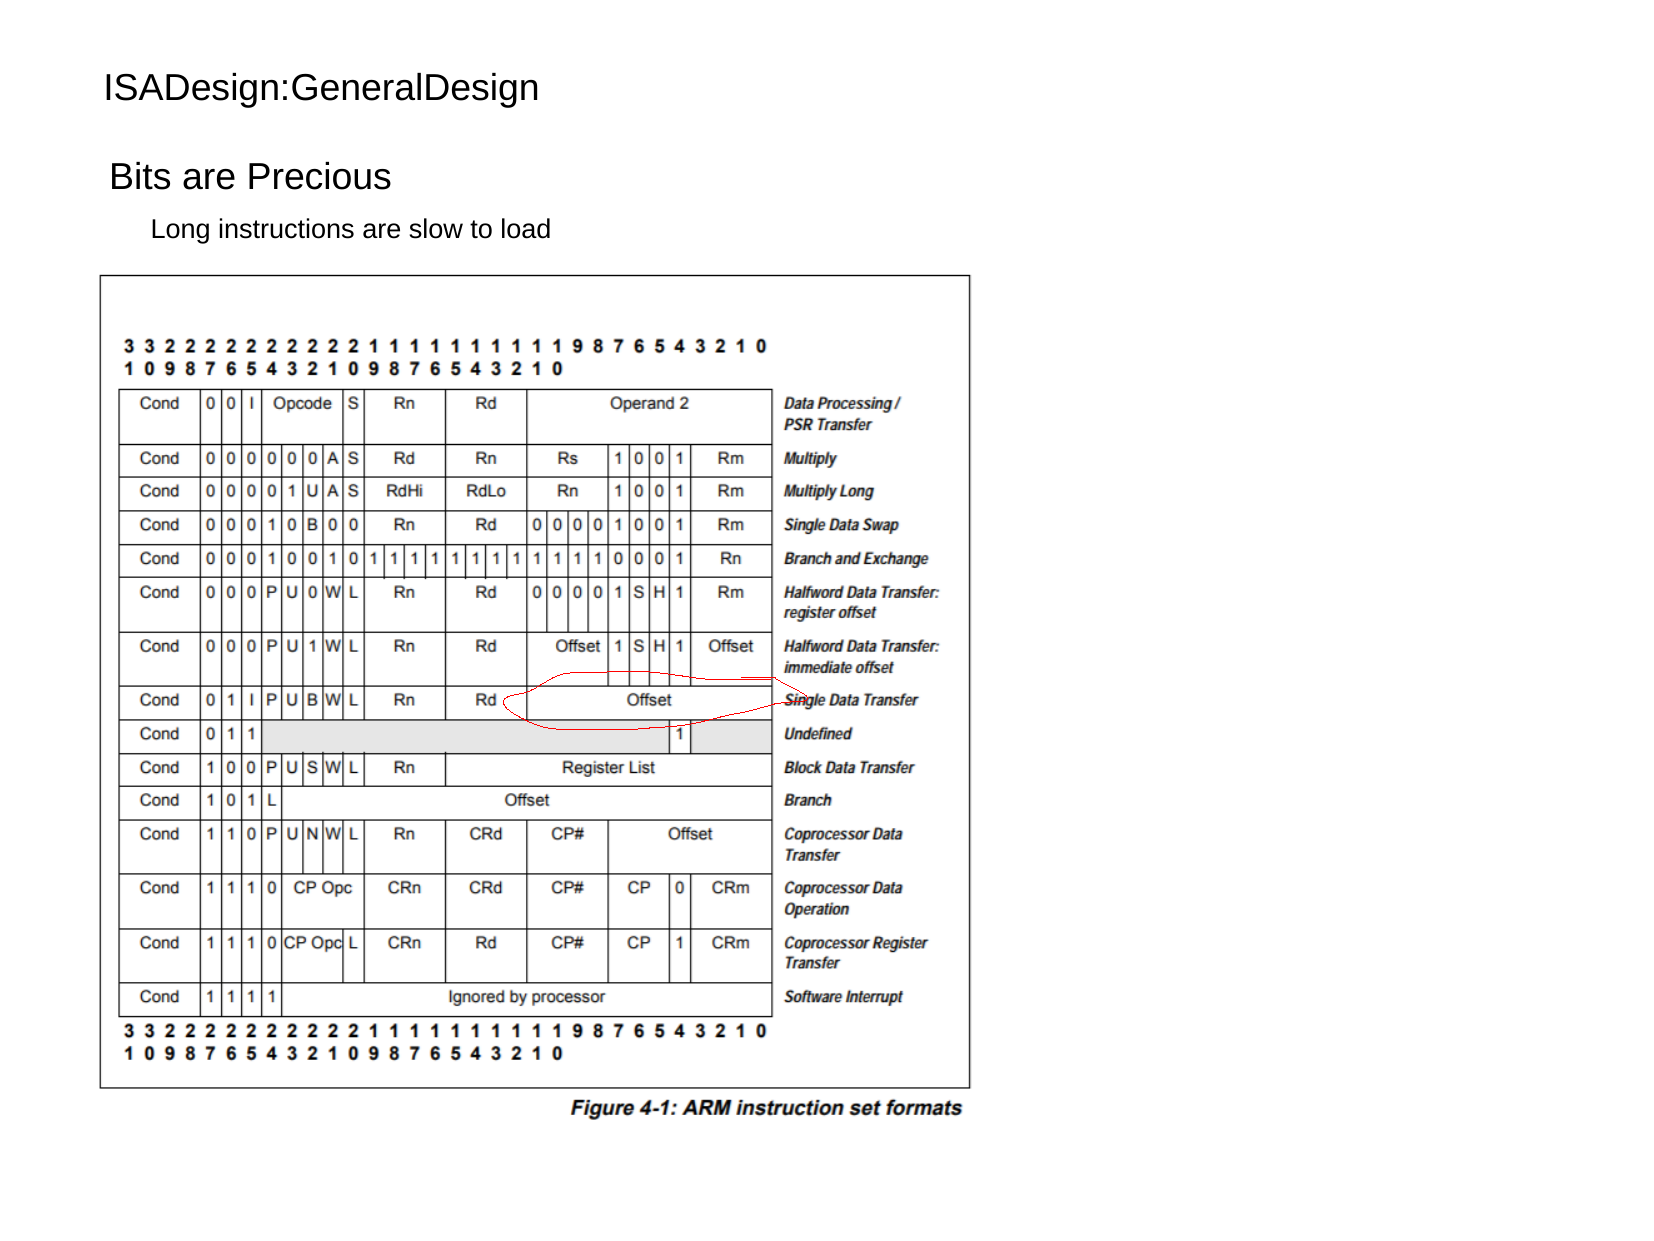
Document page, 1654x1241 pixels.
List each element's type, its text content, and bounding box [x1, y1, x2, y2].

text_box Bits are Precious [94, 147, 408, 205]
text_box ISADesign:GeneralDesign [88, 59, 555, 116]
text_box Long instructions are slow to load [135, 206, 566, 252]
picture [86, 265, 1004, 1125]
